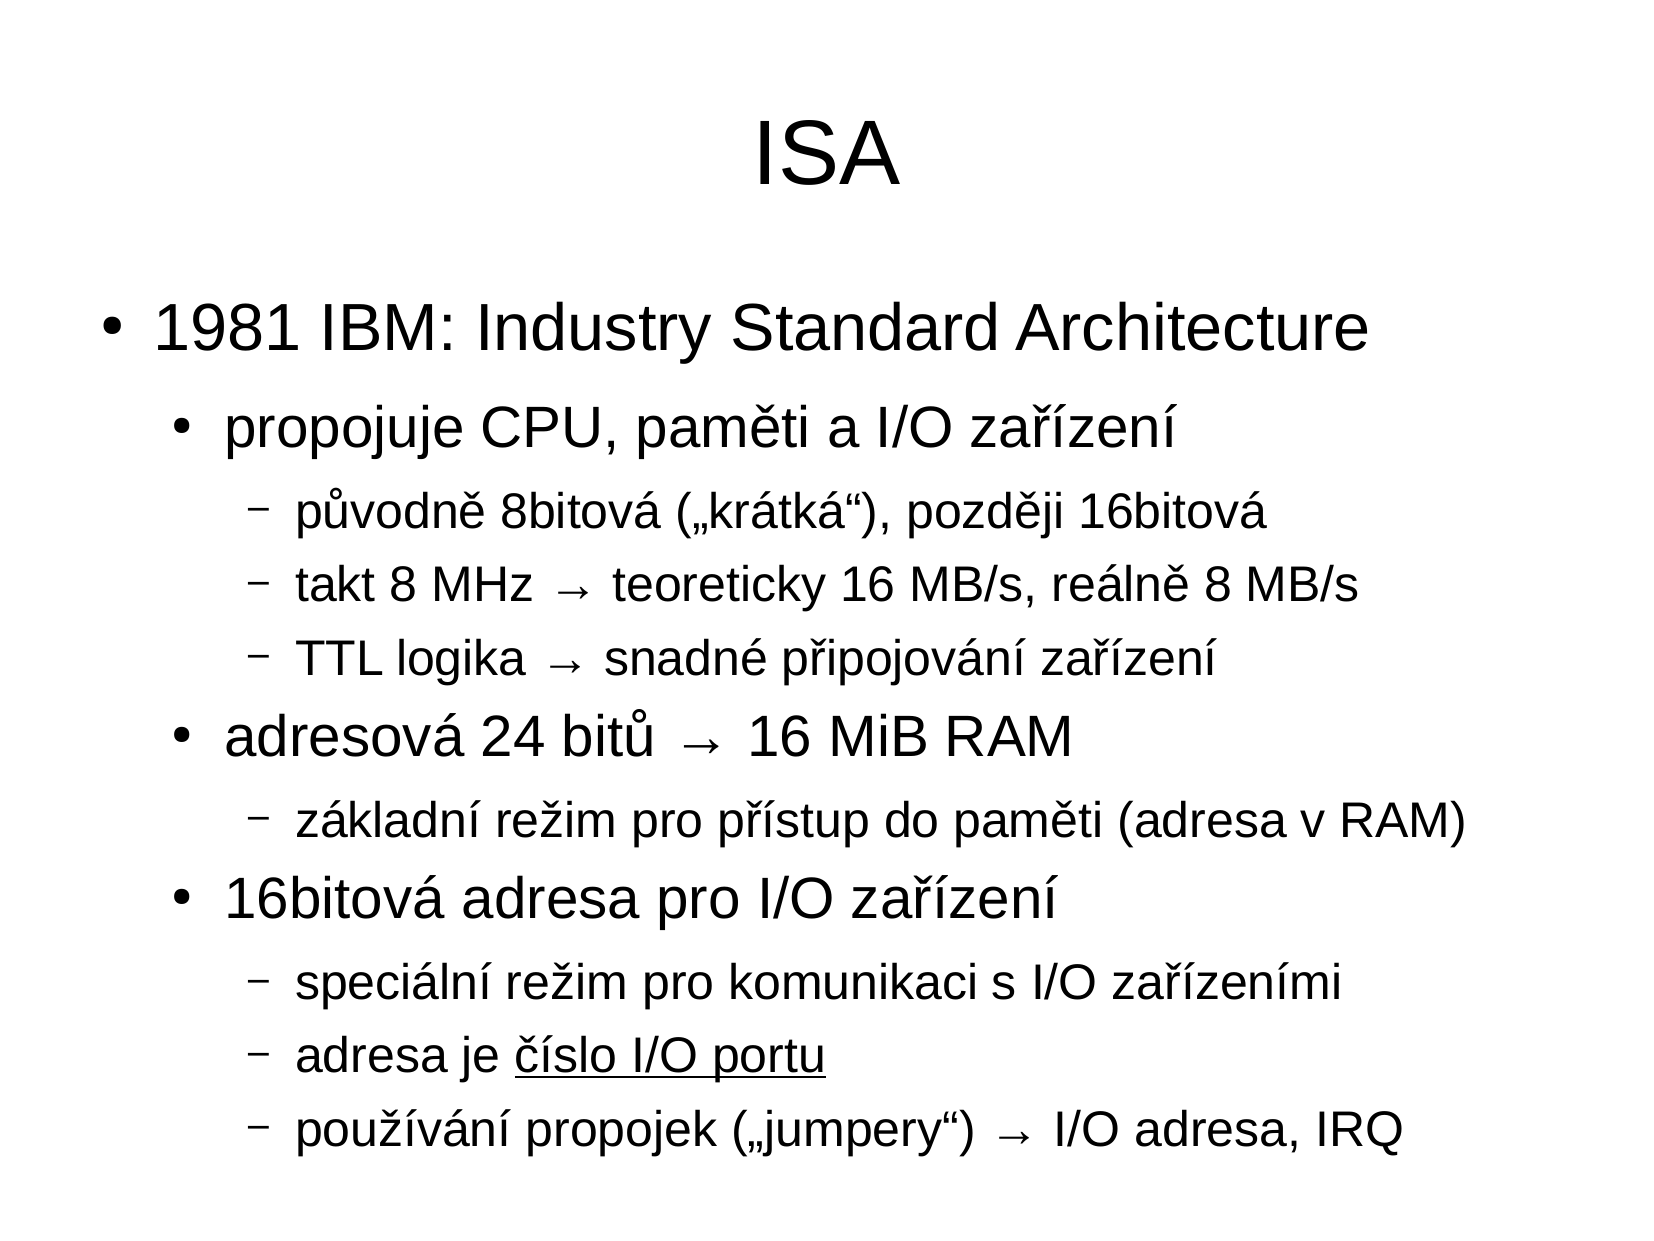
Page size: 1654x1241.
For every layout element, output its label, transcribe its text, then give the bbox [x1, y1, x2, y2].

title ISA [82, 49, 1571, 257]
list 1981 IBM: Industry Standard Architecture propojuje CPU, paměti a I/O zařízení původně 8bitová („krátká“), později 16bitová takt 8 MHz → teoreticky 16 MB/s, reálně 8 MB/s TTL logika → snadné připojování zařízení adresová 24 bitů → 16 MiB RAM základní režim pro přístup do paměti (adresa v RAM) 16bitová adresa pro I/O zařízení speciální režim pro komunikaci s I/O zařízeními adresa je číslo I/O portu používání propojek („jumpery“) → I/O adresa, IRQ [82, 290, 1571, 1158]
